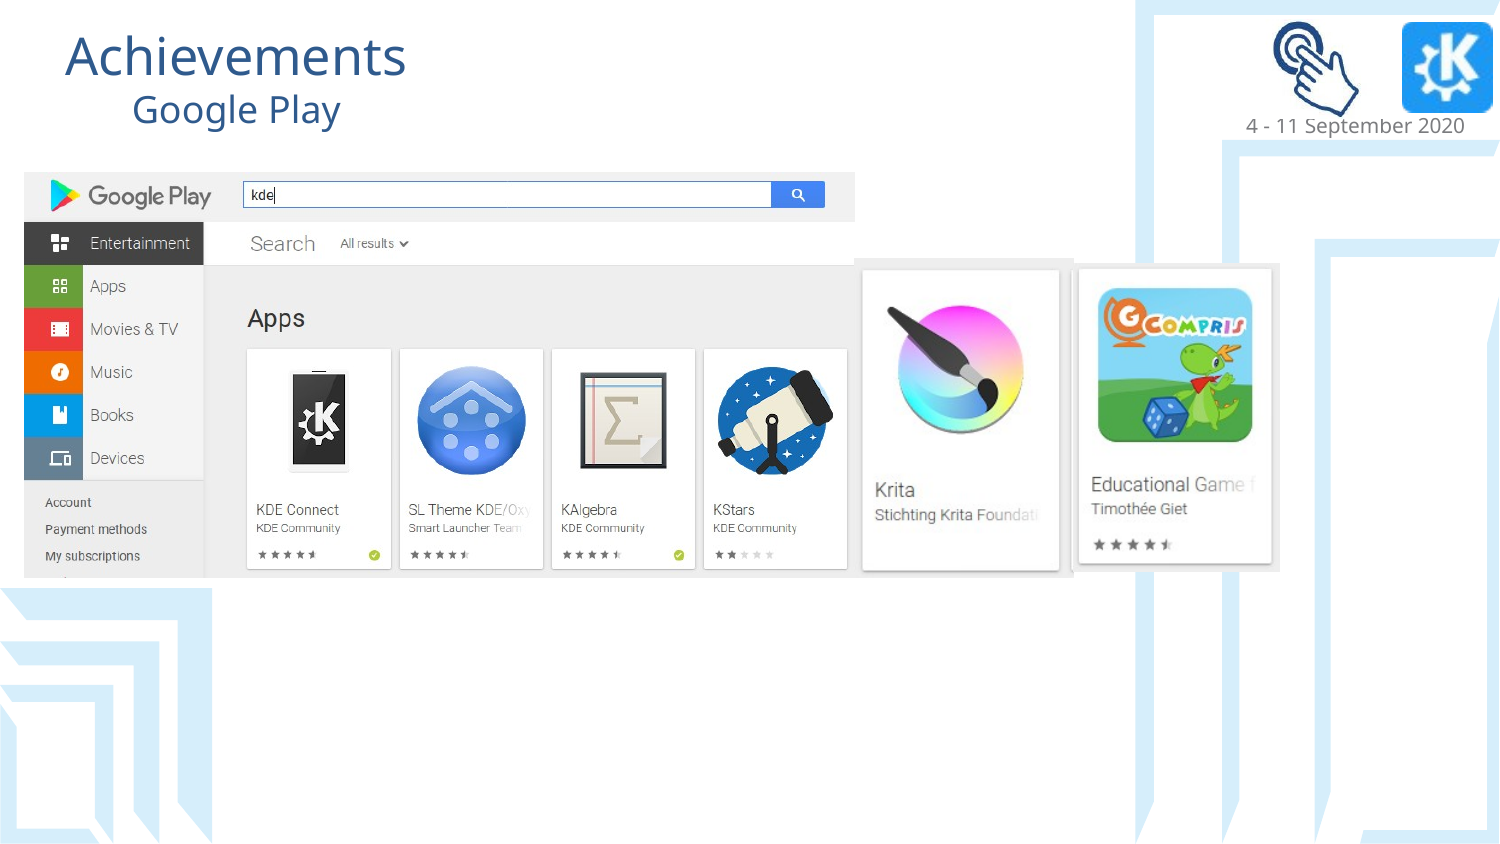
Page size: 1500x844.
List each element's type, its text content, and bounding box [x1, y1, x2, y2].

title Achievements Google Play [17, 6, 456, 148]
picture [53, 406, 67, 425]
picture [1402, 22, 1493, 113]
picture [24, 172, 1280, 578]
picture [1242, 19, 1390, 119]
